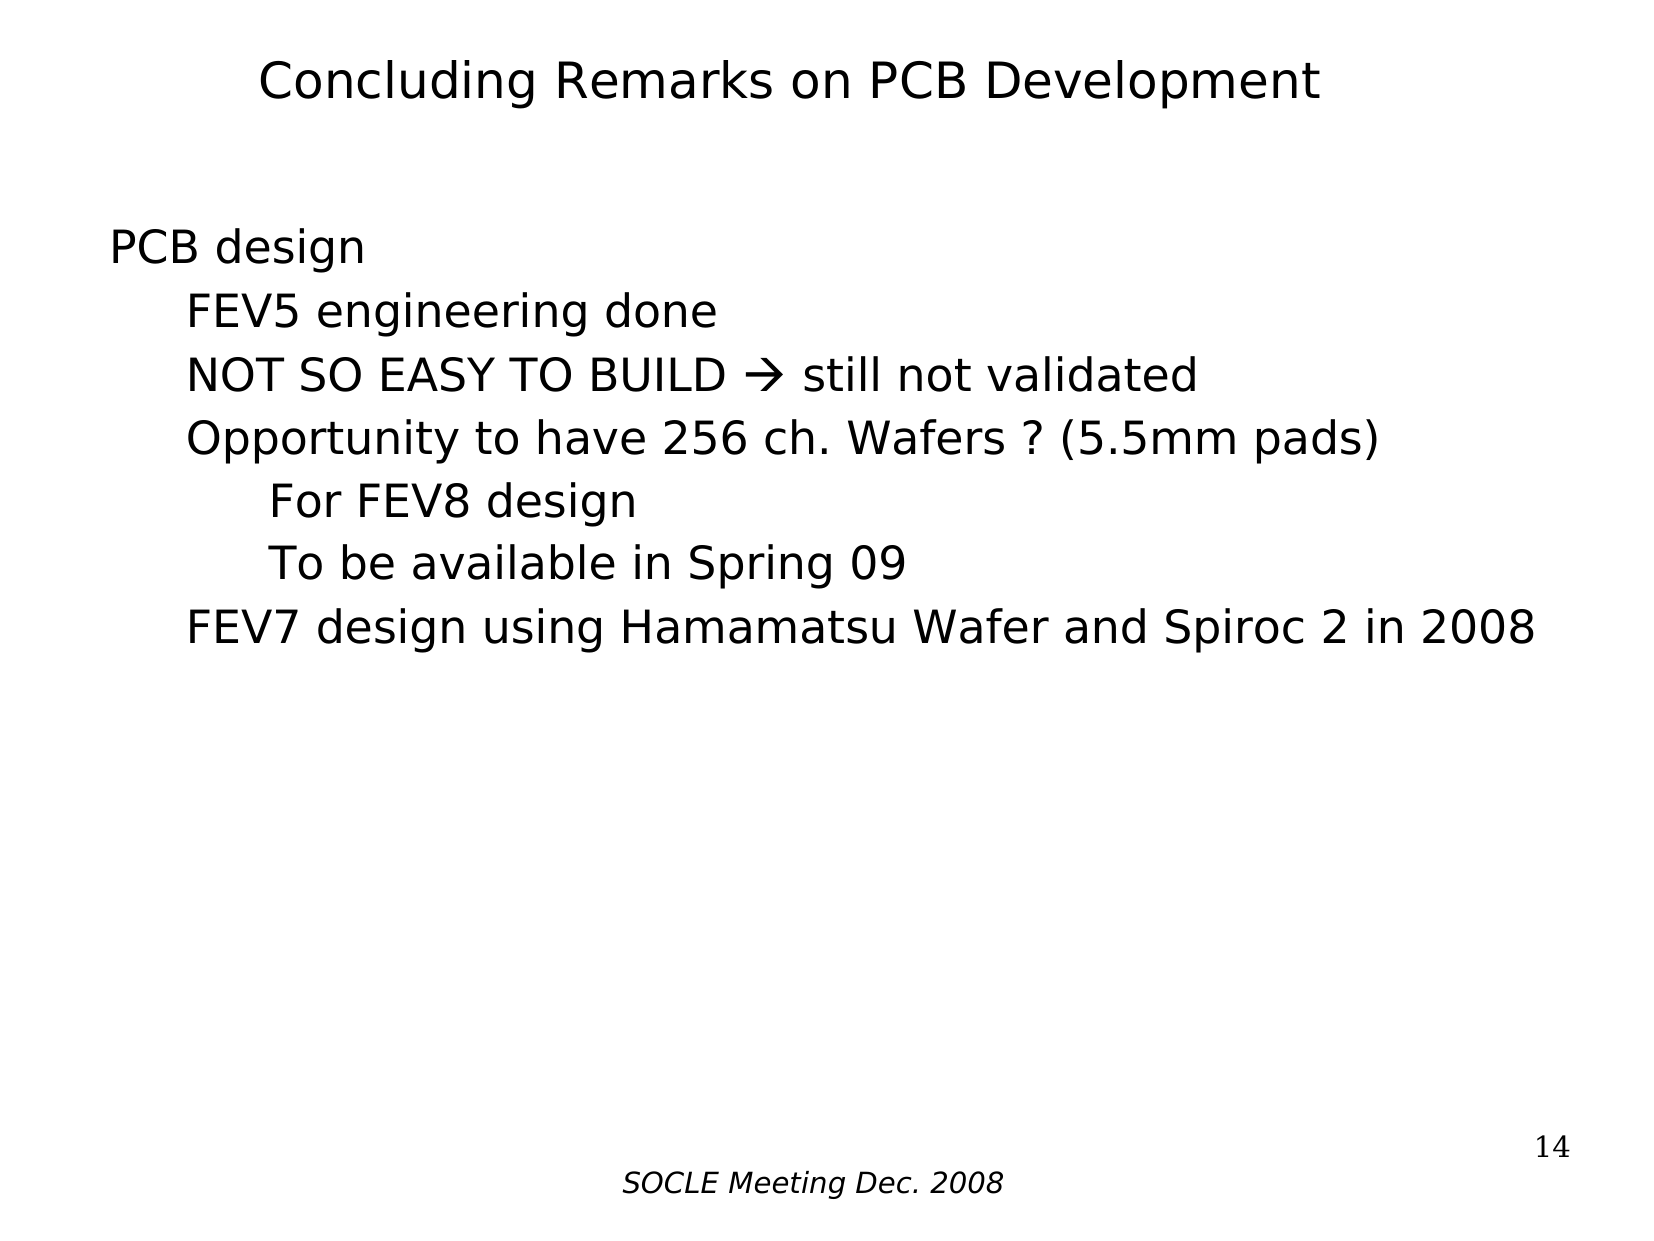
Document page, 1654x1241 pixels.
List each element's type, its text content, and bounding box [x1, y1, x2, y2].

list PCB design FEV5 engineering done NOT SO EASY TO BUILD  still not validated Opportunity to have 256 ch. Wafers ? (5.5mm pads) For FEV8 design To be available in Spring 09 FEV7 design using Hamamatsu Wafer and Spiroc 2 in 2008 [76, 213, 1654, 1037]
title Concluding Remarks on PCB Development [155, 11, 1426, 151]
